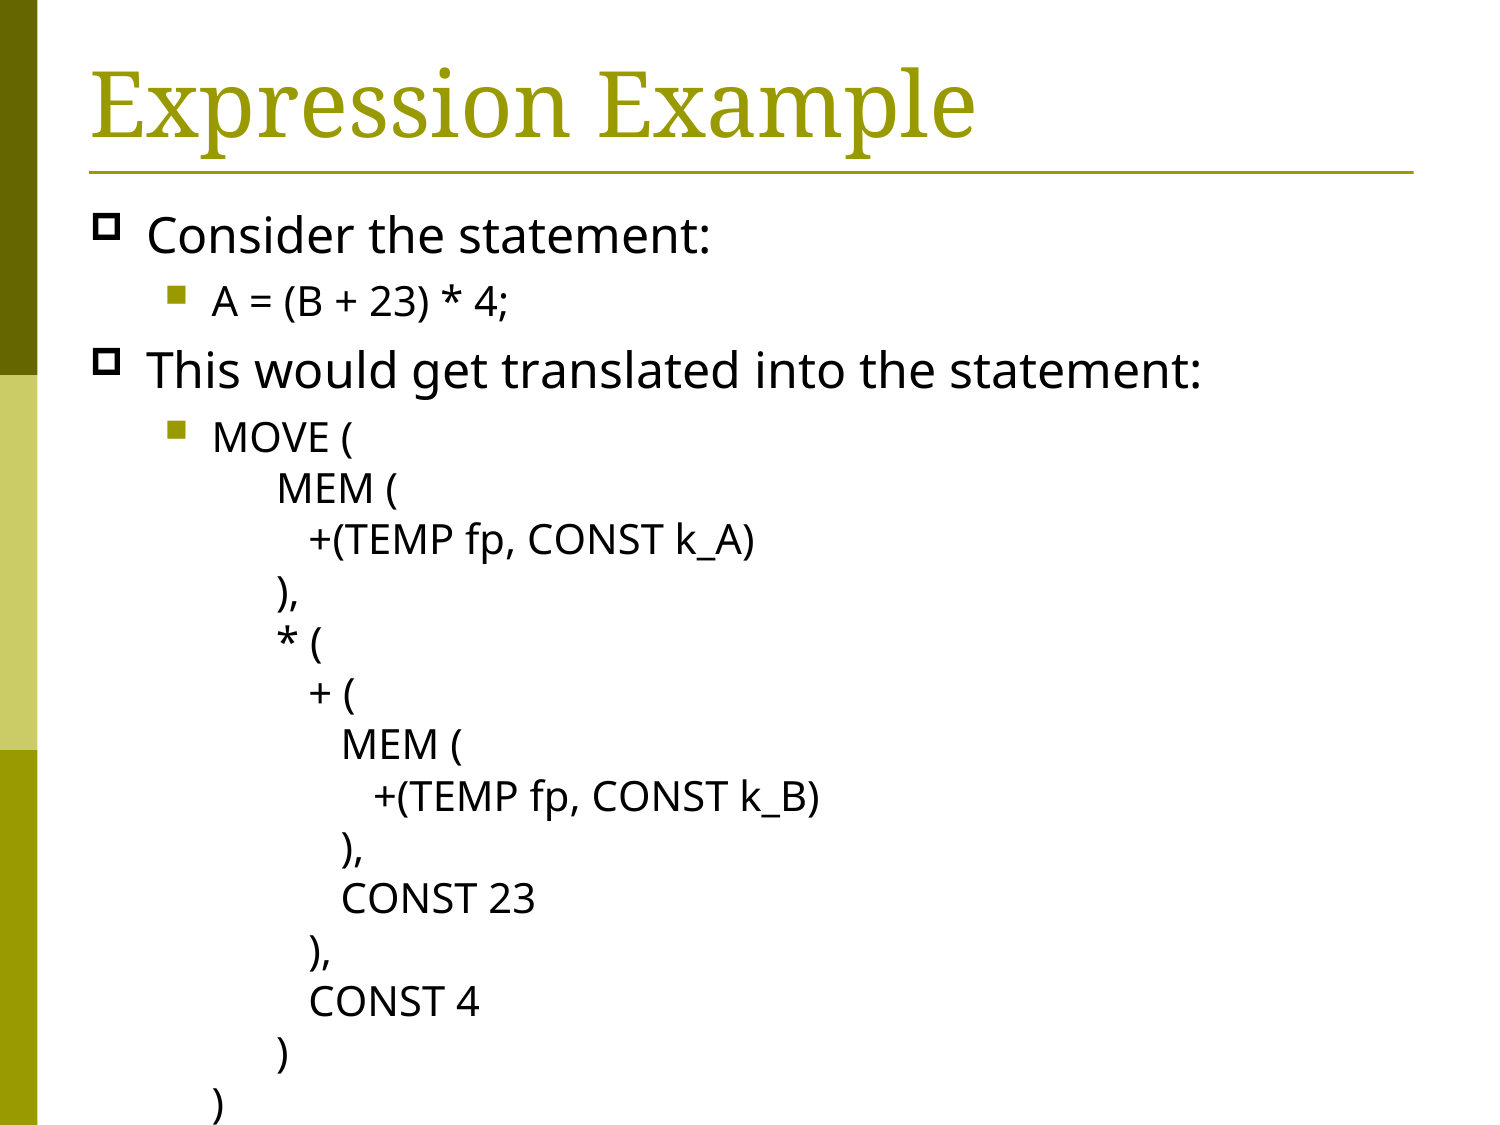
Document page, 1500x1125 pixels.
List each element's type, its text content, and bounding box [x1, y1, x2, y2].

title Expression Example [75, 45, 1426, 173]
list Consider the statement: A = (B + 23) * 4; This would get translated into the statement: MOVE ( MEM ( +(TEMP fp, CONST k_A) ), * ( + ( MEM ( +(TEMP fp, CONST k_B) ), CONST 23 ), CONST 4 ) ) [75, 196, 1426, 1125]
